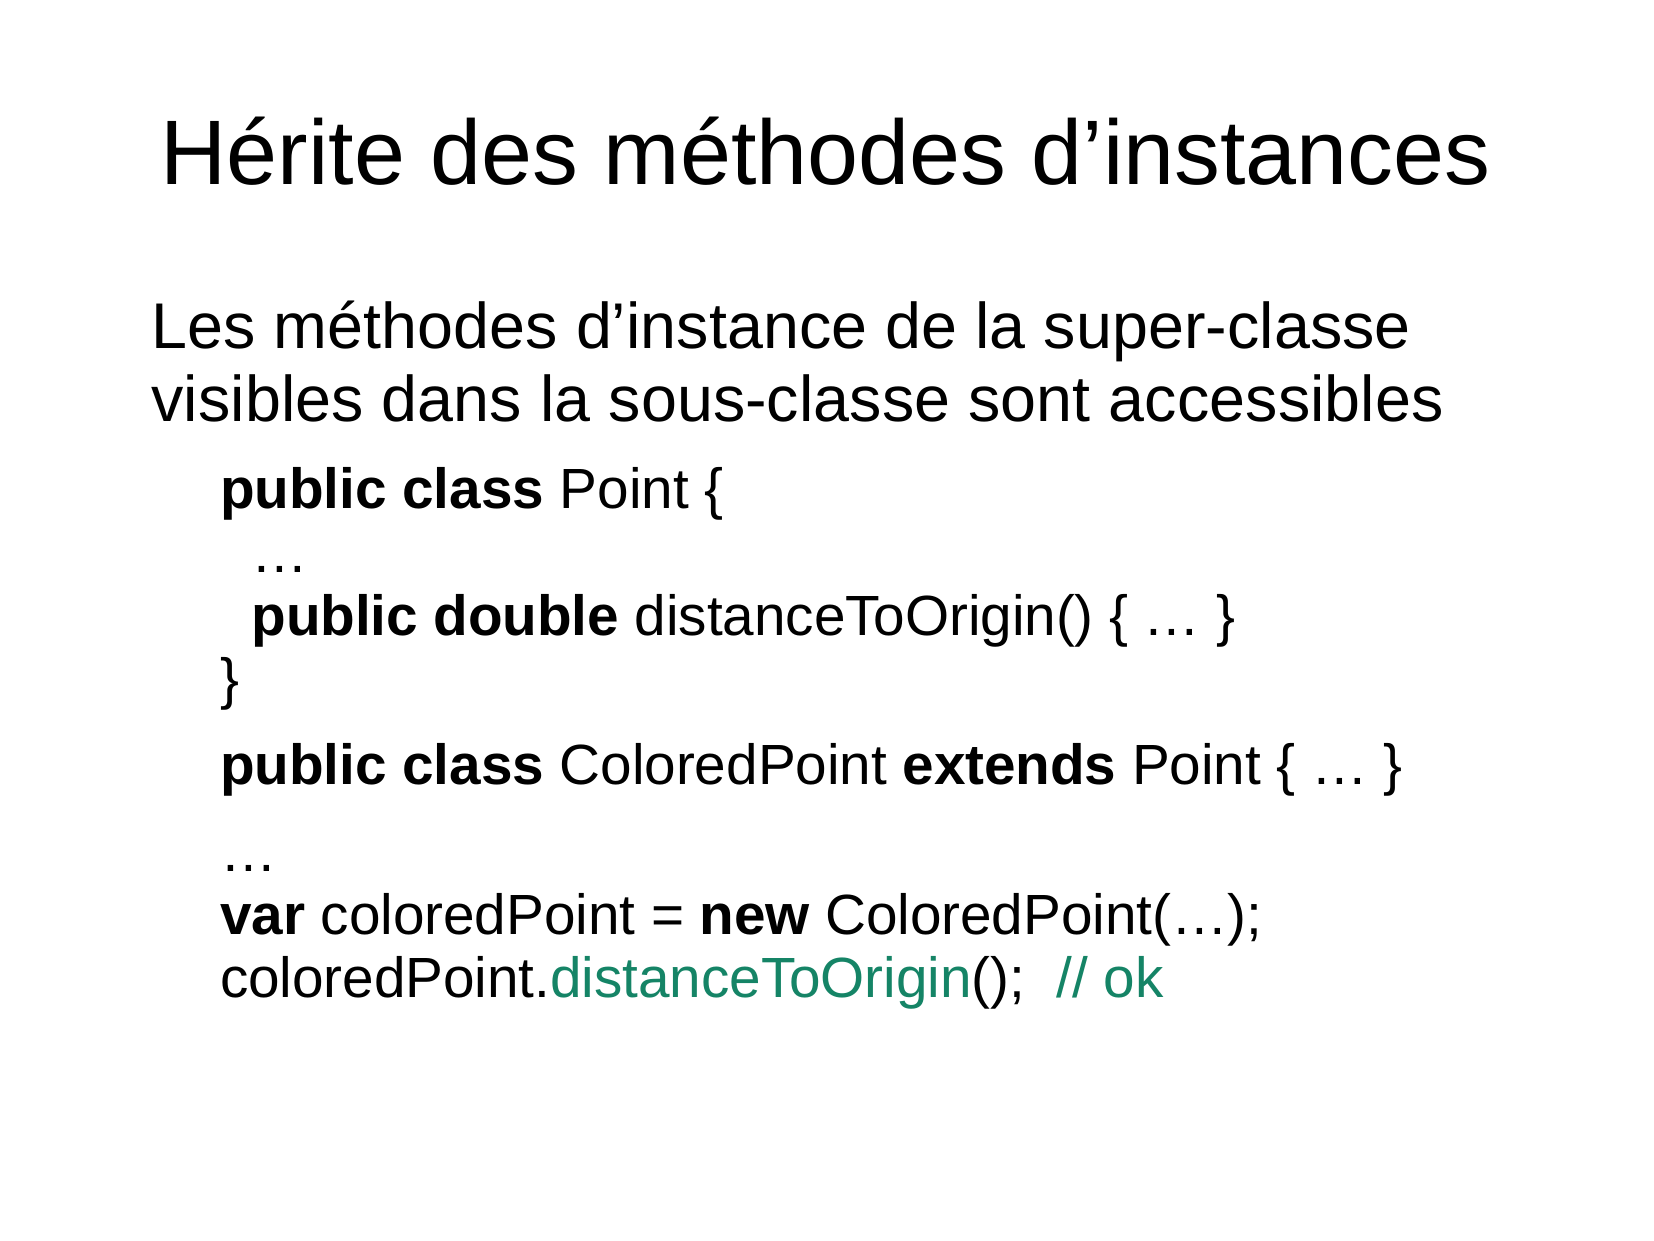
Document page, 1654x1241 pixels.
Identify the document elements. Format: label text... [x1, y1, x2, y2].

title Hérite des méthodes d’instances [82, 49, 1571, 257]
list Les méthodes d’instance de la super-classe visibles dans la sous-classe sont accessibles public class Point { … public double distanceToOrigin() { … } } public class ColoredPoint extends Point { … } … var coloredPoint = new ColoredPoint(…); coloredPoint.distanceToOrigin(); // ok [82, 290, 1571, 1010]
